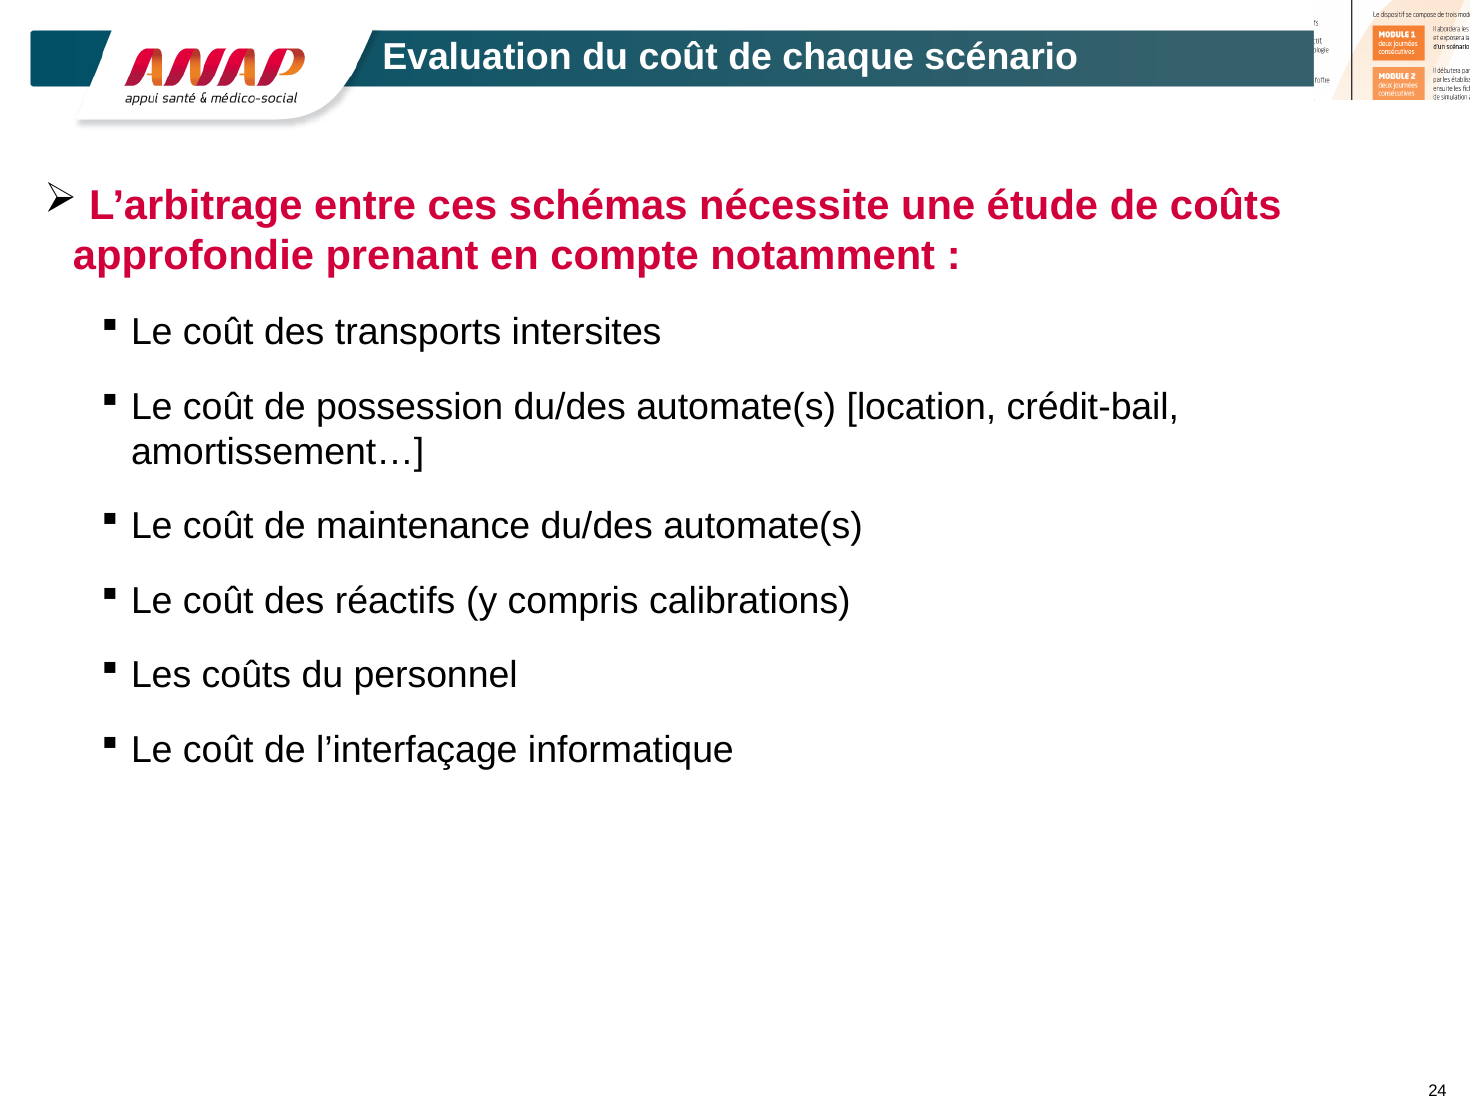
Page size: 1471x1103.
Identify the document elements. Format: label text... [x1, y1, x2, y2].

picture [1, 0, 1471, 155]
slide_number <numéro> [1413, 1072, 1465, 1103]
list L’arbitrage entre ces schémas nécessite une étude de coûts approfondie prenant en compte notamment : Le coût des transports intersites Le coût de possession du/des automate(s) [location, crédit-bail, amortissement…] Le coût de maintenance du/des automate(s) Le coût des réactifs (y compris calibrations) Les coûts du personnel Le coût de l’interfaçage informatique [29, 170, 1349, 1072]
text_box Evaluation du coût de chaque scénario [357, 24, 1023, 85]
